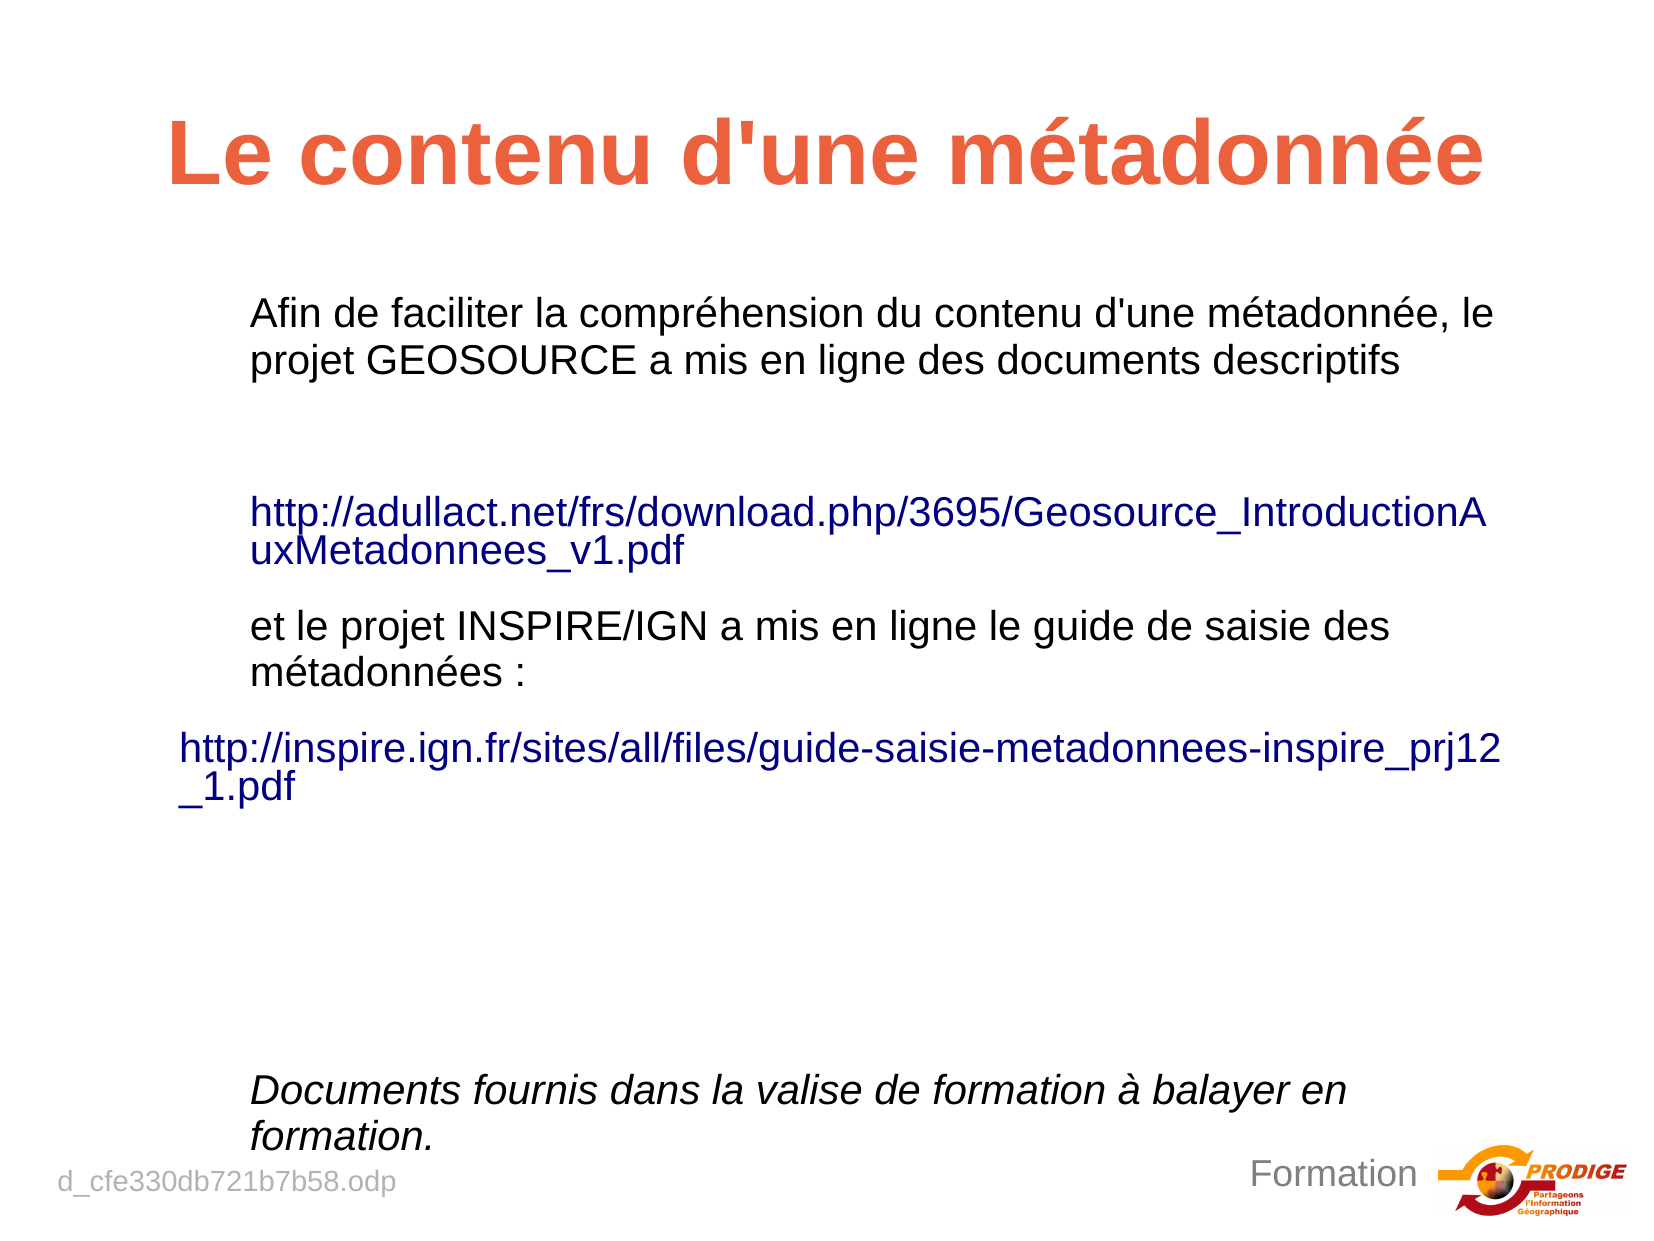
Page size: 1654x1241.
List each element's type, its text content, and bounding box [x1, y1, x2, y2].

title Le contenu d'une métadonnée [82, 56, 1571, 250]
list Afin de faciliter la compréhension du contenu d'une métadonnée, le projet GEOSOURCE a mis en ligne des documents descriptifs http://adullact.net/frs/download.php/3695/Geosource_IntroductionAuxMetadonnees_v1.pdf et le projet INSPIRE/IGN a mis en ligne le guide de saisie des métadonnées : http://inspire.ign.fr/sites/all/files/guide-saisie-metadonnees-inspire_prj12_1.pdf Documents fournis dans la valise de formation à balayer en formation. [179, 290, 1509, 1094]
picture [1438, 1145, 1627, 1216]
